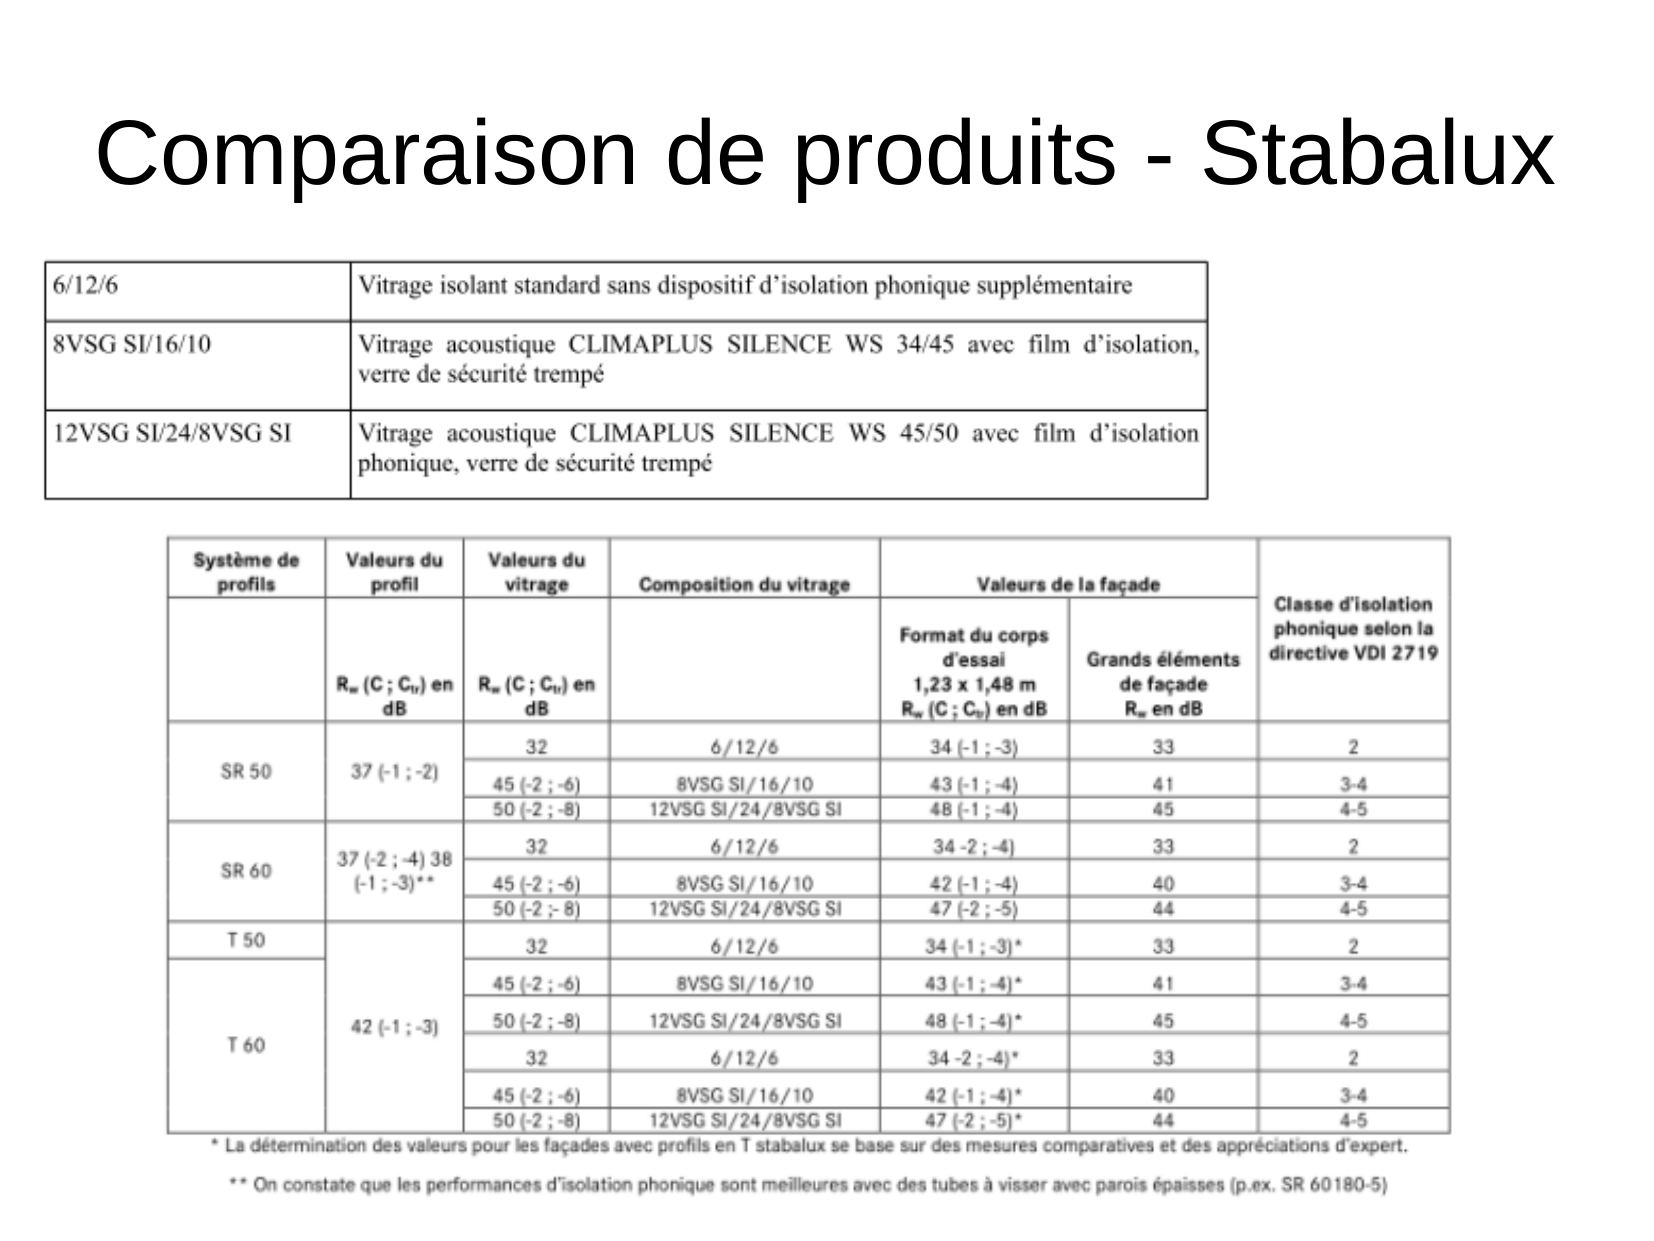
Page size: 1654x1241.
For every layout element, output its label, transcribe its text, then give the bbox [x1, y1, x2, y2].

title Comparaison de produits - Stabalux [82, 49, 1571, 257]
picture [39, 254, 1211, 508]
picture [159, 531, 1456, 1201]
